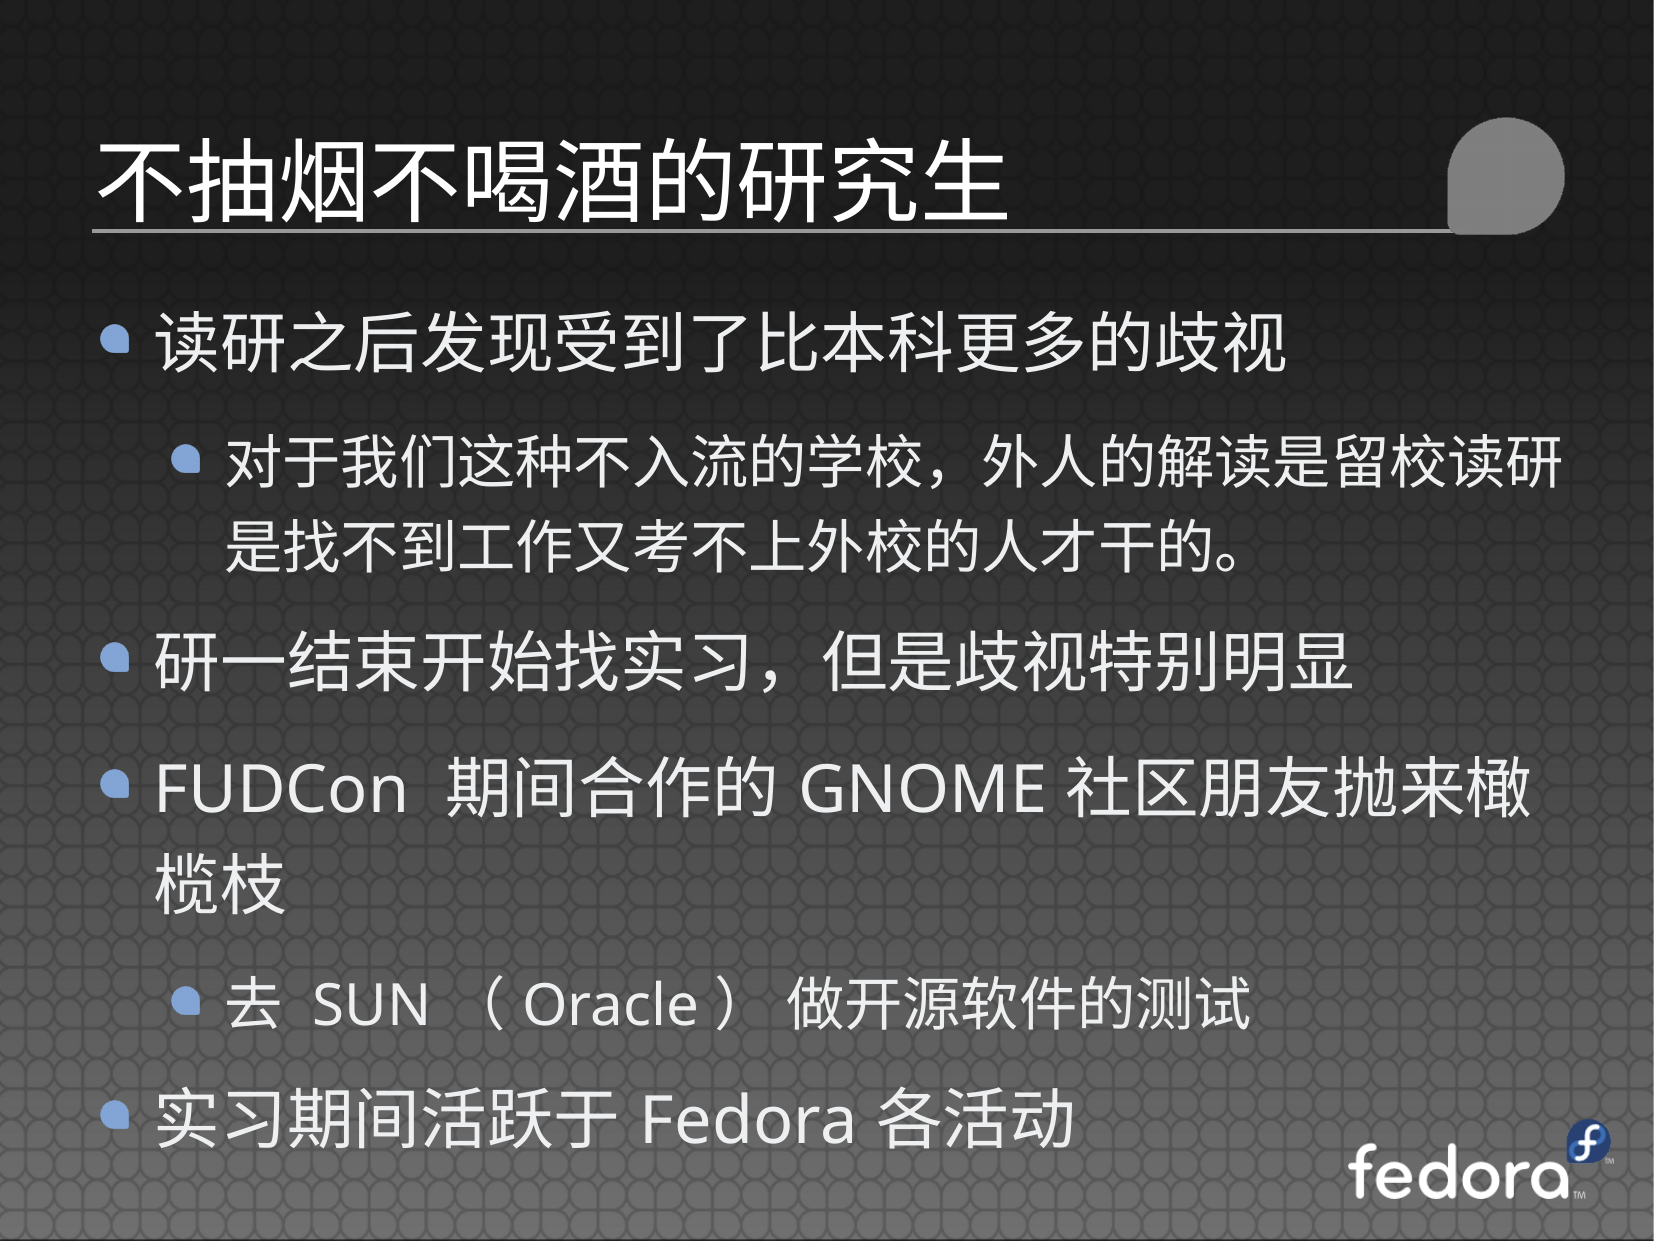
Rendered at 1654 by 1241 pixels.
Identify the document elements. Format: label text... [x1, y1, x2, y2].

title 不抽烟不喝酒的研究生 [94, 100, 1426, 251]
picture [0, 0, 1654, 1241]
list 读研之后发现受到了比本科更多的歧视 对于我们这种不入流的学校，外人的解读是留校读研是找不到工作又考不上外校的人才干的。 研一结束开始找实习，但是歧视特别明显 FUDCon 期间合作的GNOME社区朋友抛来橄榄枝 去 SUN（Oracle） 做开源软件的测试 实习期间活跃于Fedora各活动 [82, 290, 1571, 1094]
